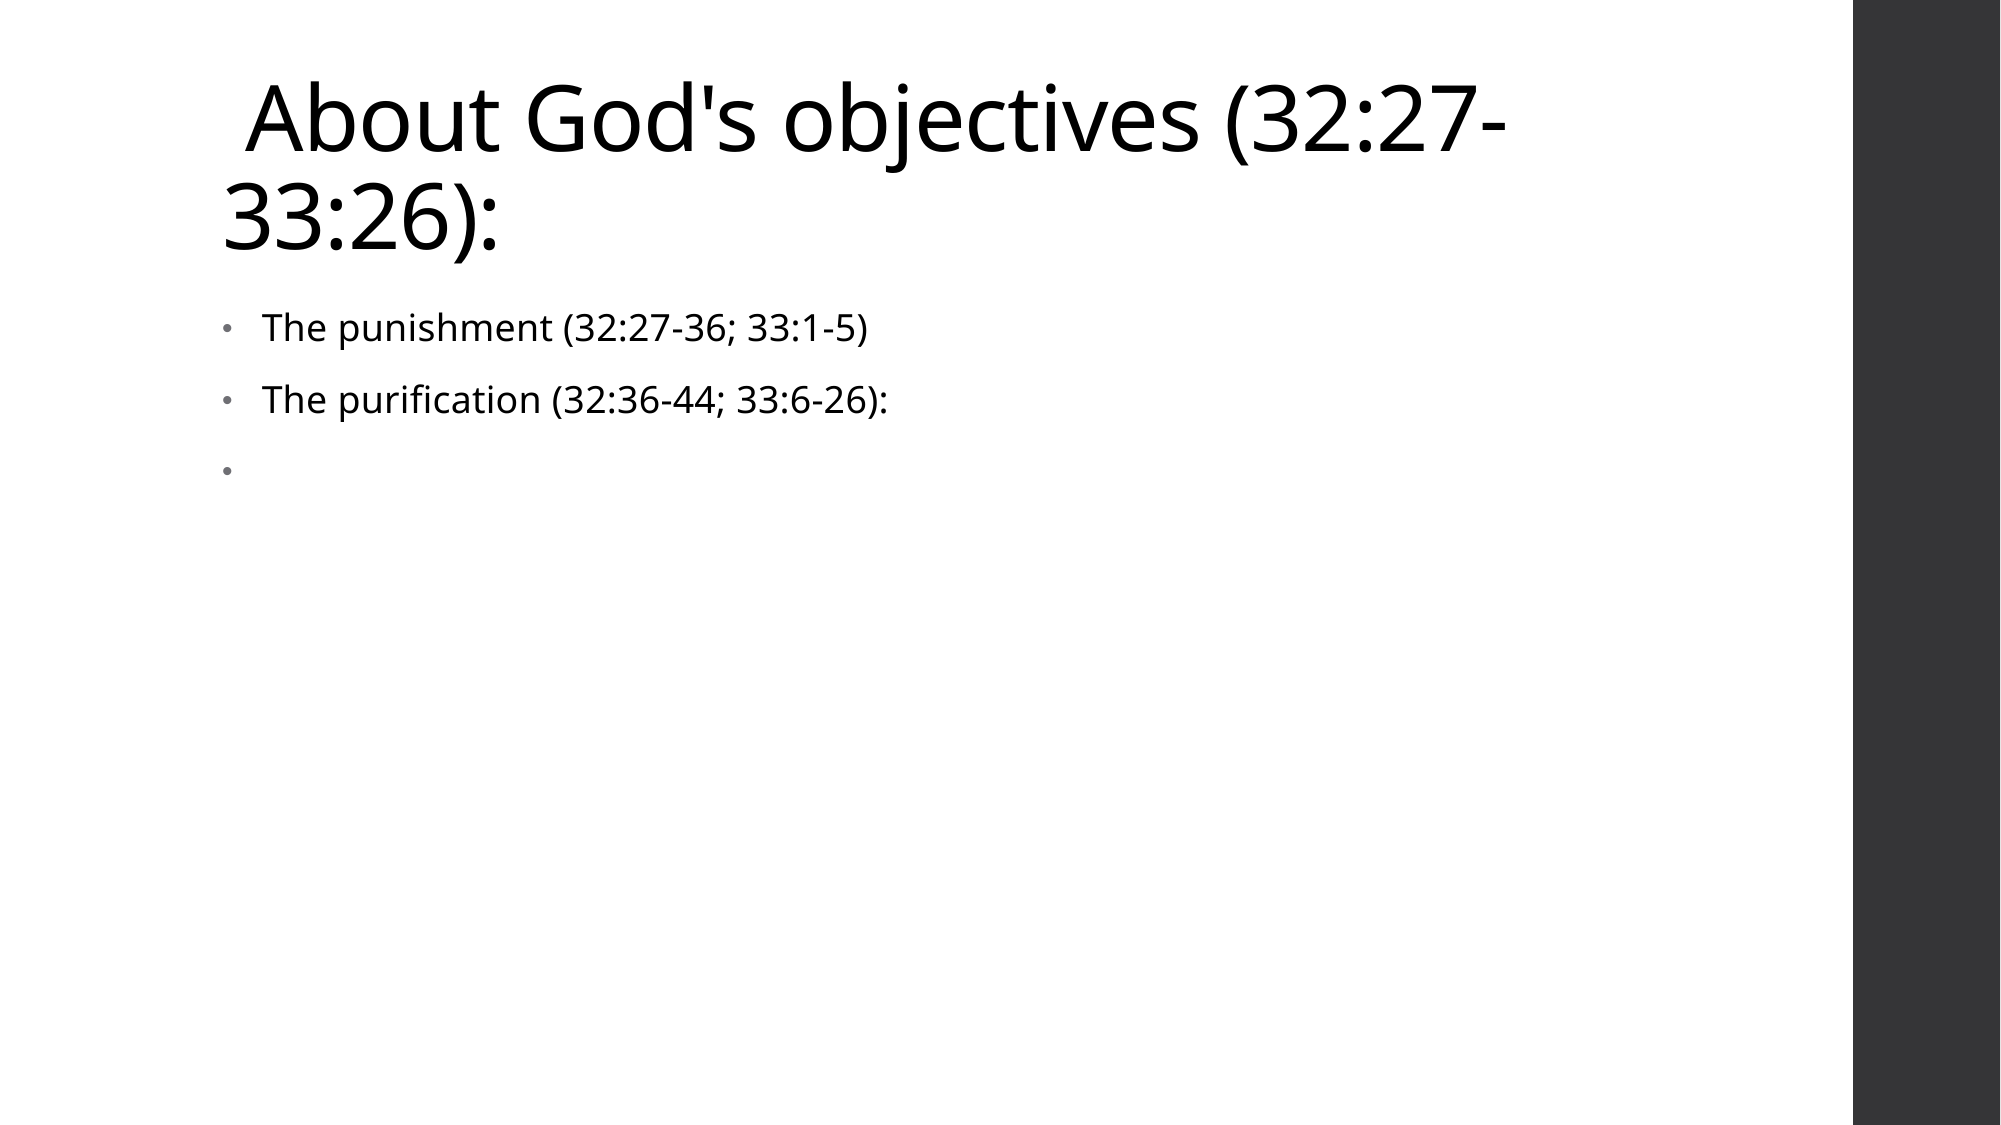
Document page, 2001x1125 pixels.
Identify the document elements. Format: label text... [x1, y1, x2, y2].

title About God's objectives (32:27-33:26): [206, 60, 1797, 278]
list The punishment (32:27-36; 33:1-5) The purification (32:36-44; 33:6-26): [206, 299, 1617, 1014]
